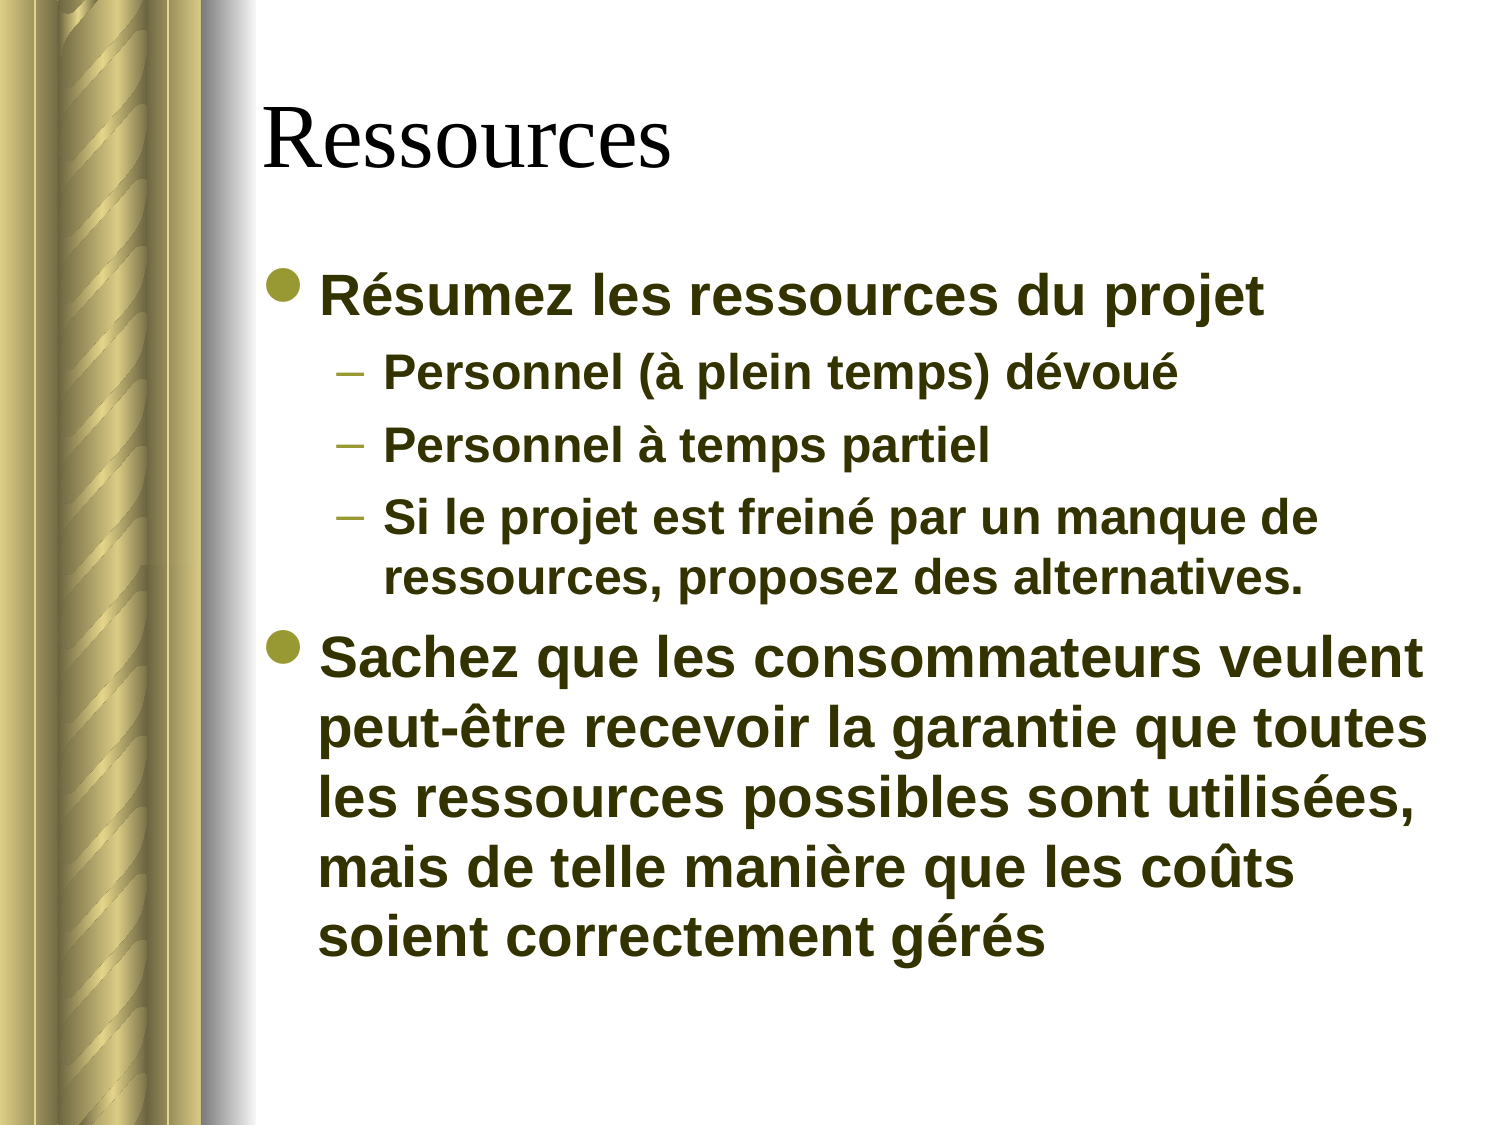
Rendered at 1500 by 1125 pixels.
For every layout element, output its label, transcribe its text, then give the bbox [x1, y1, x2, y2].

title Ressources [246, 37, 1476, 225]
list Résumez les ressources du projet Personnel (à plein temps) dévoué Personnel à temps partiel Si le projet est freiné par un manque de ressources, proposez des alternatives. Sachez que les consommateurs veulent peut-être recevoir la garantie que toutes les ressources possibles sont utilisées, mais de telle manière que les coûts soient correctement gérés [246, 249, 1476, 1024]
